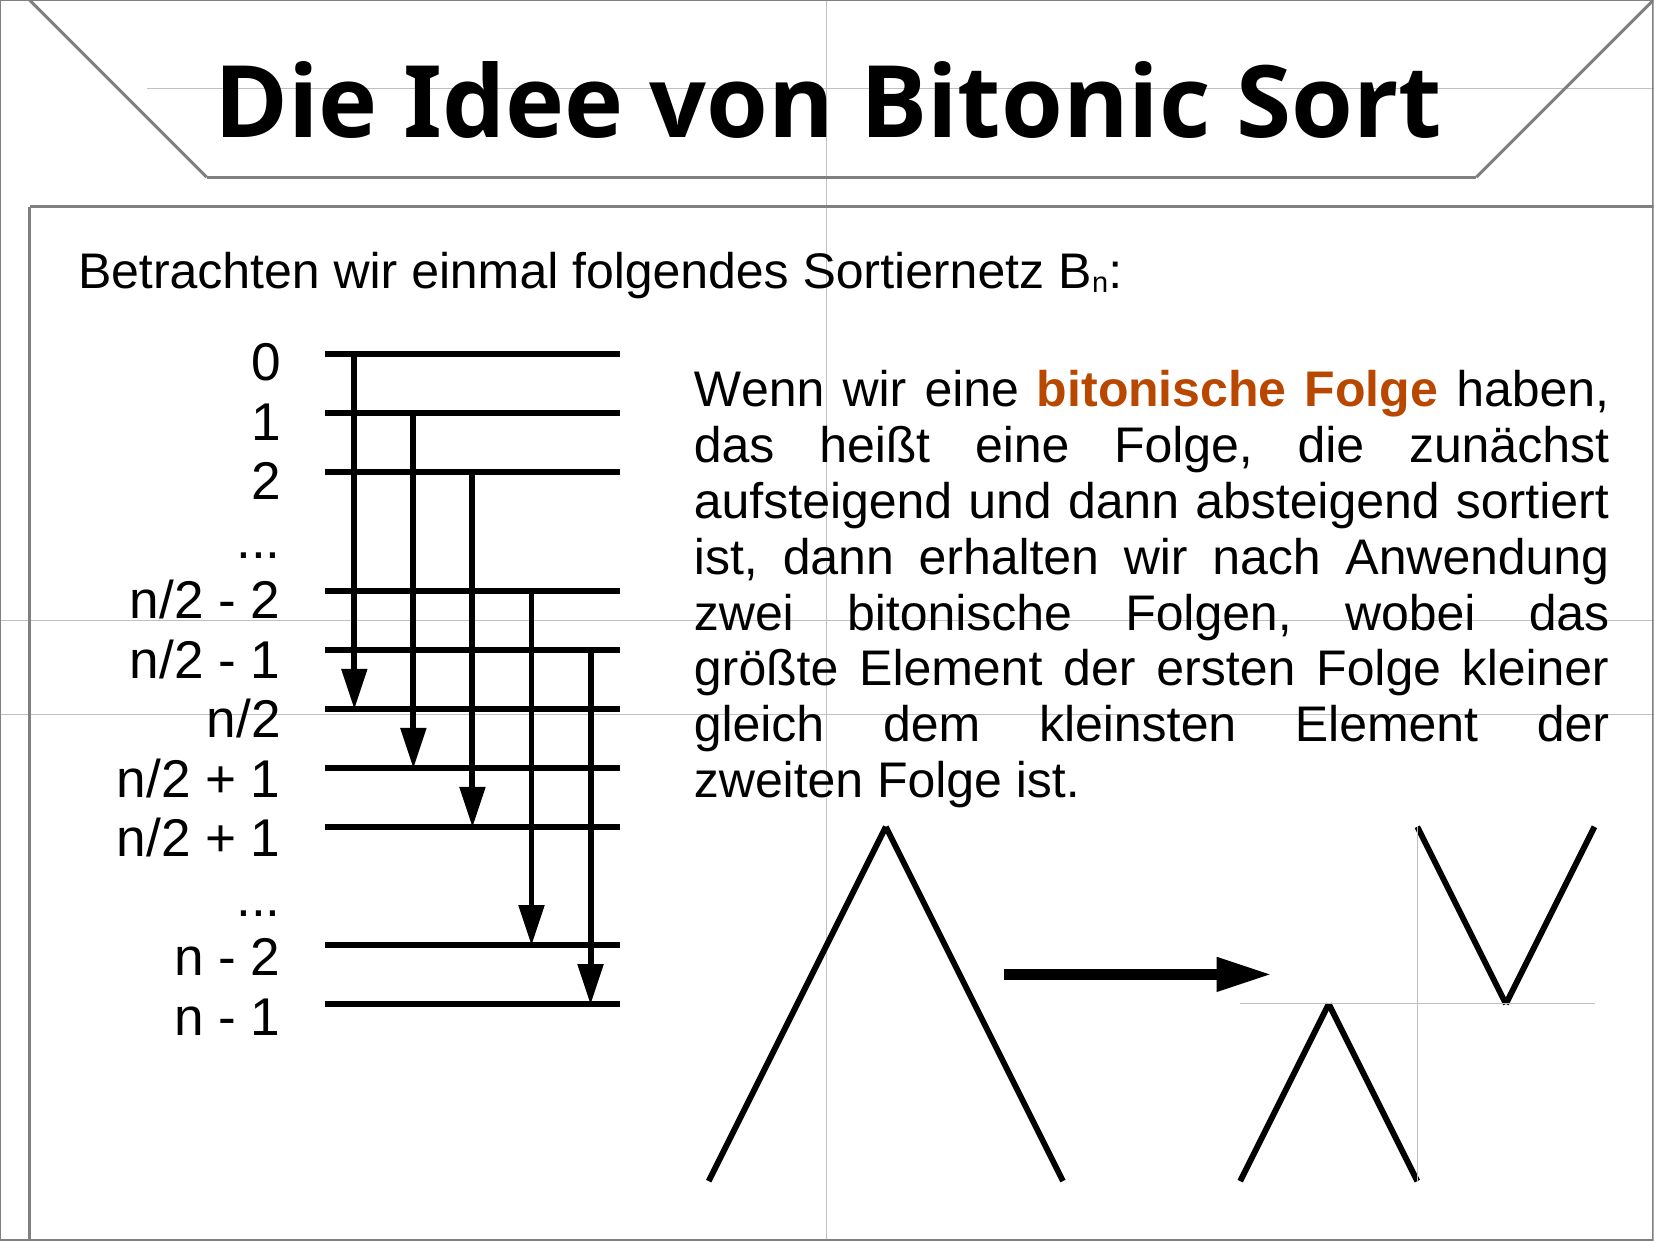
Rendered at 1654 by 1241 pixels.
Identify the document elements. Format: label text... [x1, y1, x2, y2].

text_box Die Idee von Bitonic Sort [292, 23, 1366, 153]
text_box Betrachten wir einmal folgendes Sortiernetz Bn: [63, 236, 1625, 324]
text_box 0 1 2 ... n/2 - 2 n/2 - 1 n/2 n/2 + 1 n/2 + 1 ... n - 2 n - 1 [88, 324, 296, 1052]
text_box Wenn wir eine bitonische Folge haben, das heißt eine Folge, die zunächst aufsteigend und dann absteigend sortiert ist, dann erhalten wir nach Anwendung zwei bitonische Folgen, wobei das größte Element der ersten Folge kleiner gleich dem kleinsten Element der zweiten Folge ist. [679, 354, 1625, 817]
